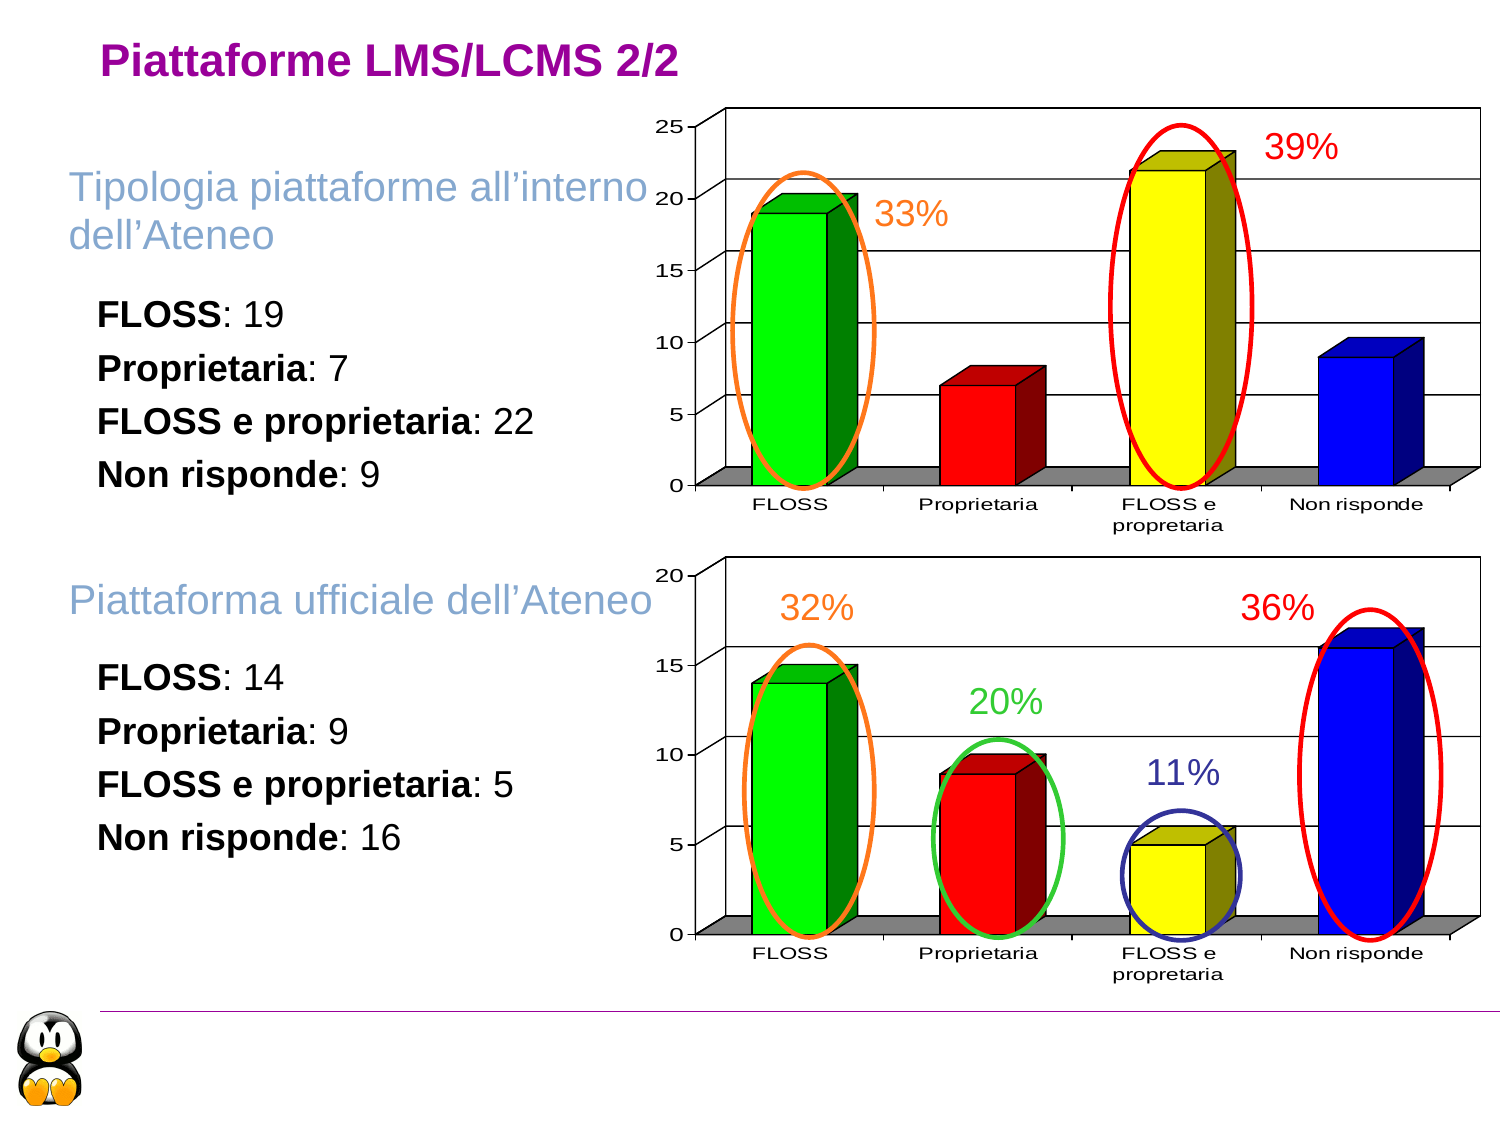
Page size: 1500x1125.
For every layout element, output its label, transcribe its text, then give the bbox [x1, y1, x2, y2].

text_box Piattaforma ufficiale dell’Ateneo [0, 574, 602, 643]
chart [602, 550, 1500, 996]
text_box 32% [779, 586, 855, 629]
text_box 39% [1264, 125, 1340, 168]
text_box FLOSS: 14 Proprietaria: 9 FLOSS e proprietaria: 5 Non risponde: 16 [0, 654, 597, 974]
text_box 11% [1145, 751, 1221, 794]
text_box 33% [874, 192, 950, 235]
title Piattaforme LMS/LCMS 2/2 [99, 35, 1075, 149]
picture [17, 1011, 82, 1106]
text_box 36% [1240, 586, 1316, 629]
chart [602, 101, 1500, 547]
text_box Tipologia piattaforme all’interno dell’Ateneo FLOSS: 19 Proprietaria: 7 FLOSS e proprietaria: 22 Non risponde: 9 [0, 160, 602, 502]
text_box 20% [968, 680, 1044, 723]
